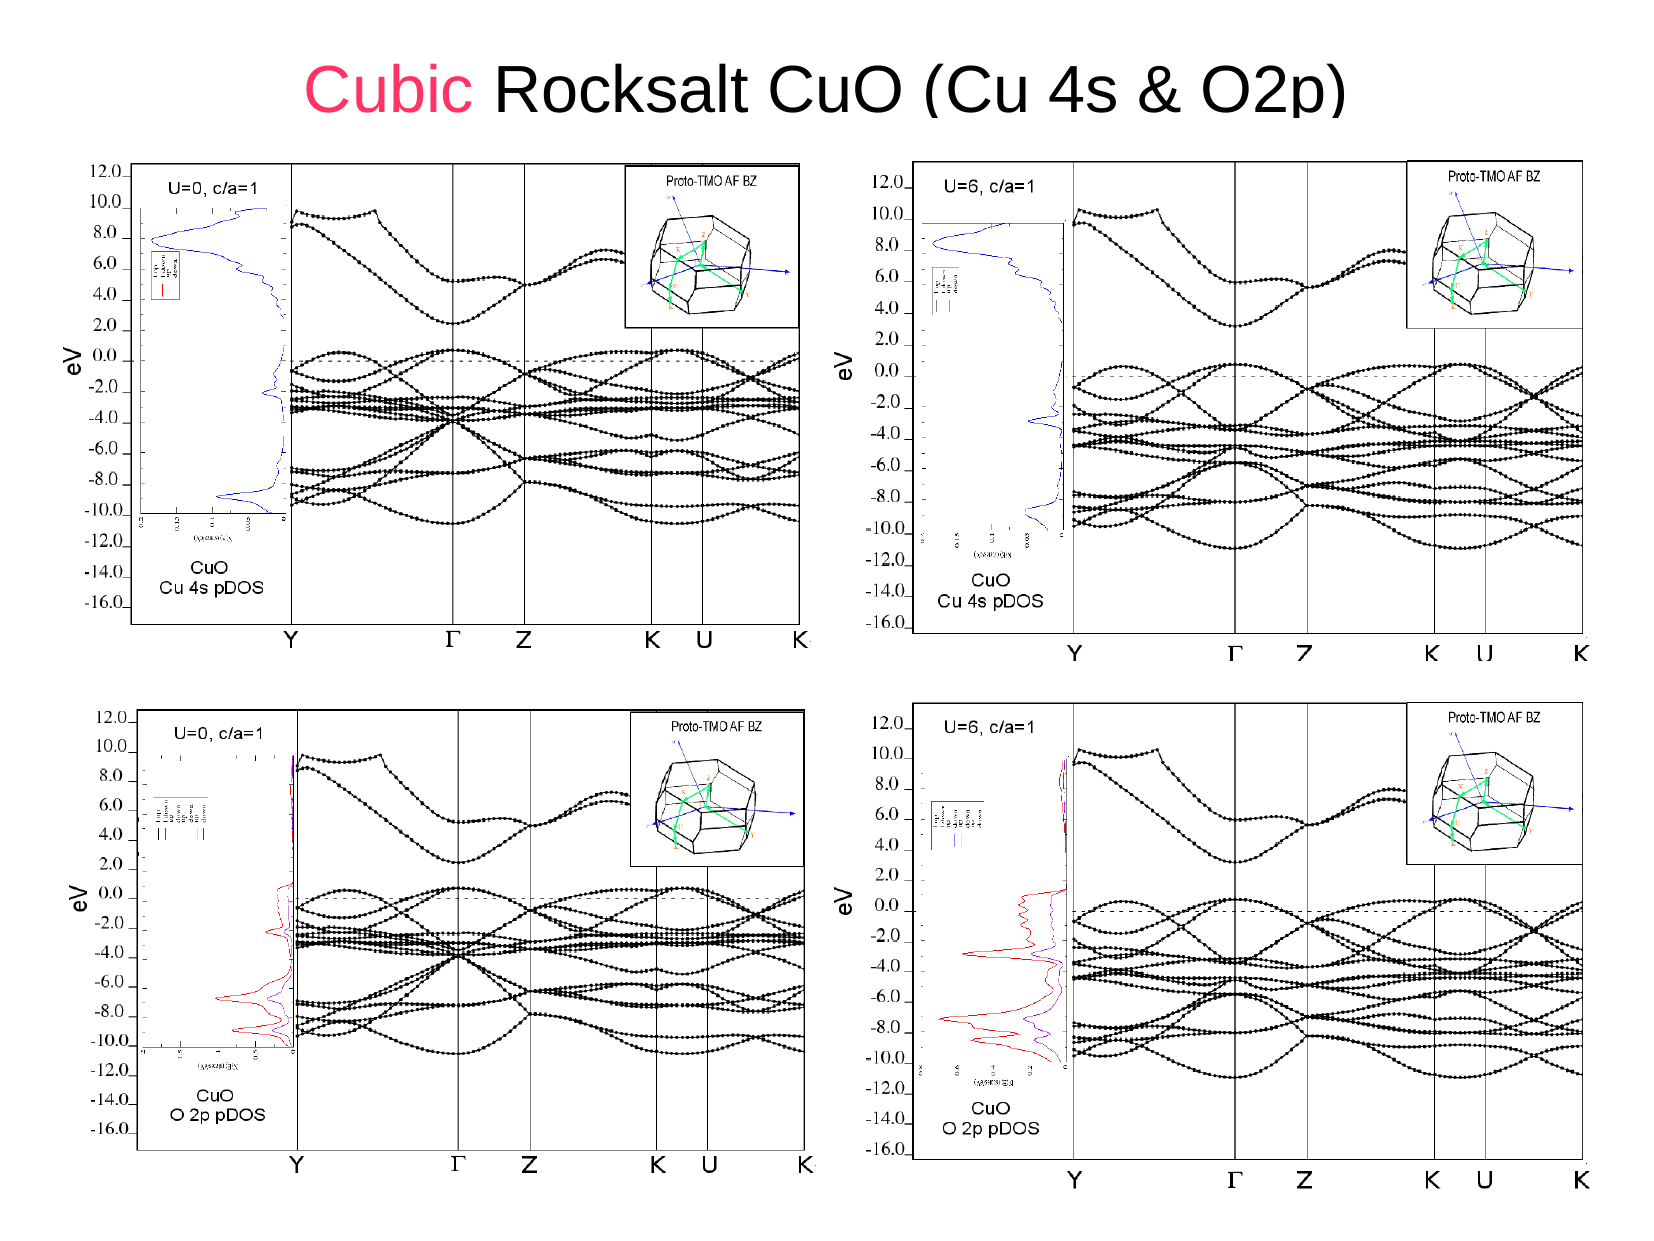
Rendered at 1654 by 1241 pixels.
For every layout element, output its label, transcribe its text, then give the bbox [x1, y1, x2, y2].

picture [54, 118, 1608, 1201]
title Cubic Rocksalt CuO (Cu 4s & O2p) [82, 40, 1571, 139]
